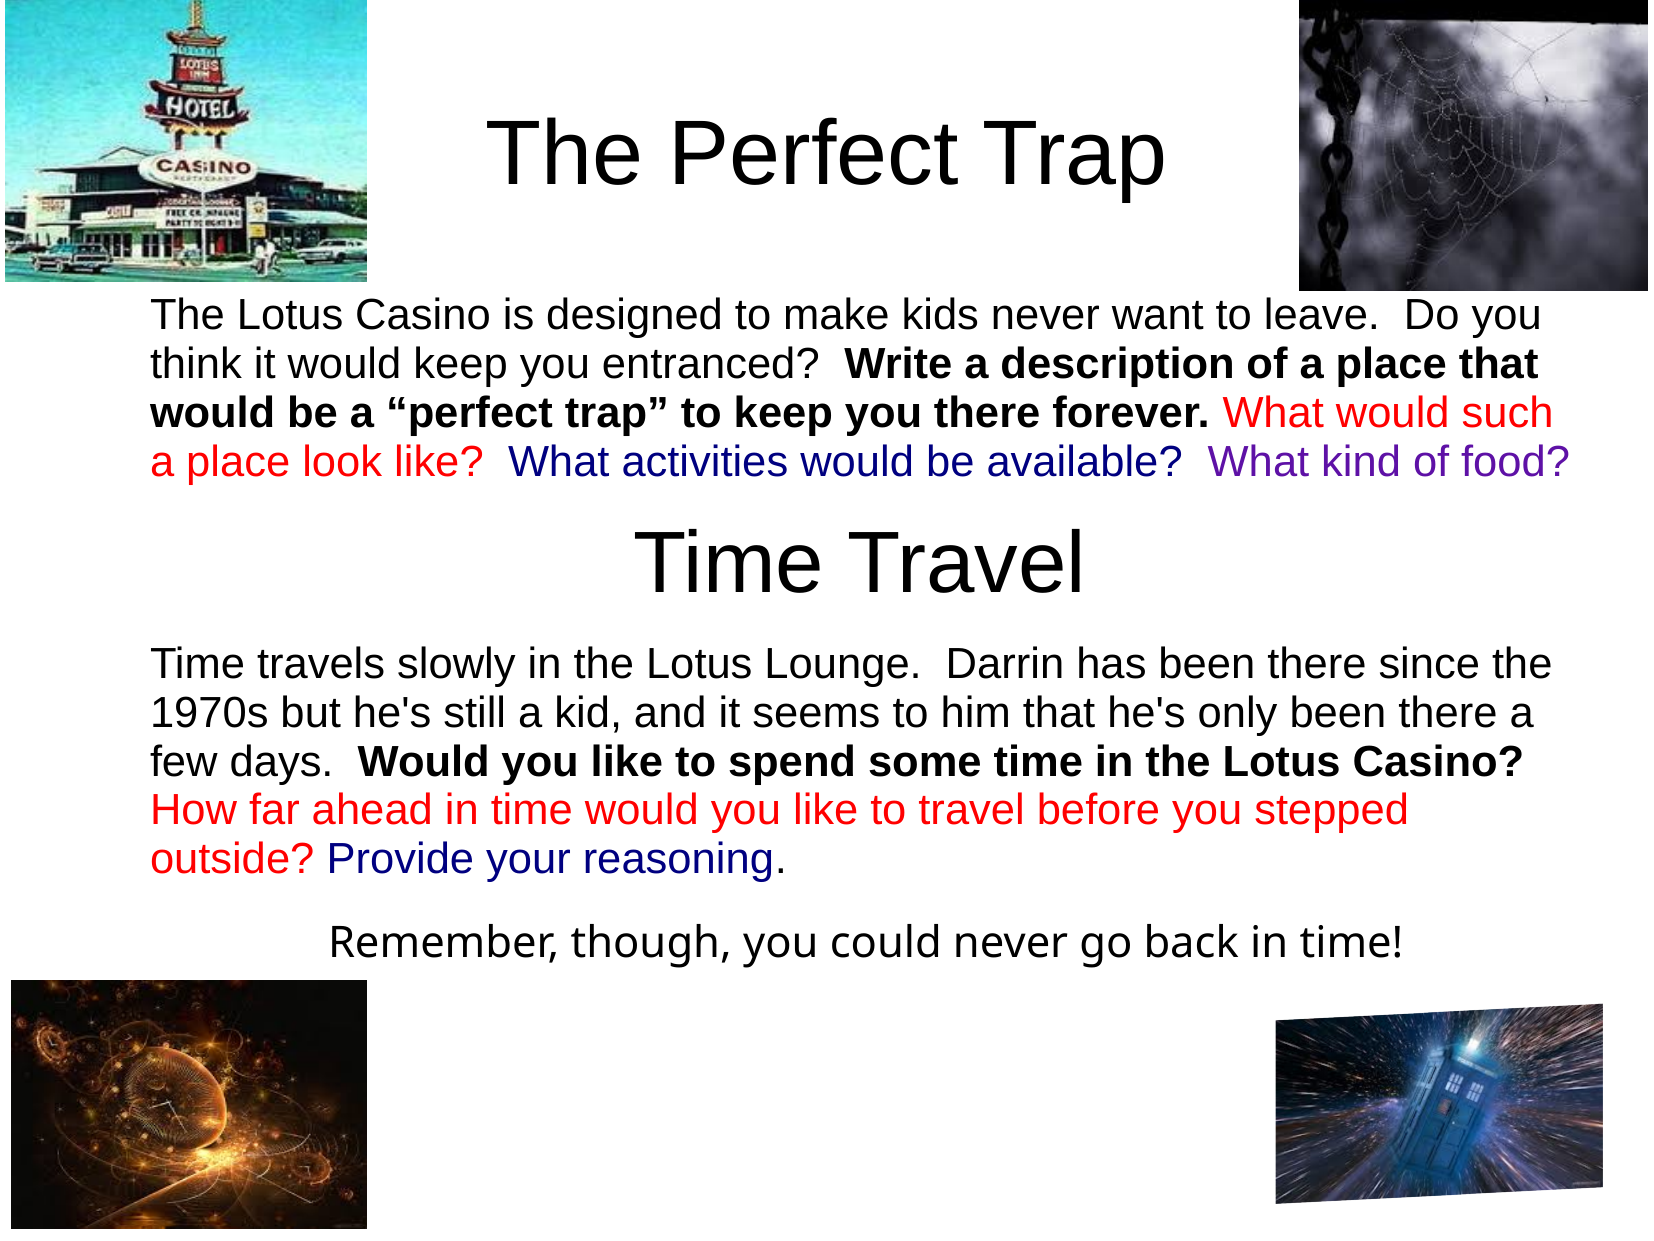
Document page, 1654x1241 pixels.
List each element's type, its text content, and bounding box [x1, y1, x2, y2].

title The Perfect Trap [367, 49, 1299, 257]
picture [1299, 0, 1648, 291]
picture [5, 0, 367, 282]
list The Lotus Casino is designed to make kids never want to leave. Do you think it would keep you entranced? Write a description of a place that would be a “perfect trap” to keep you there forever. What would such a place look like? What activities would be available? What kind of food? Time Travel Time travels slowly in the Lotus Lounge. Darrin has been there since the 1970s but he's still a kid, and it seems to him that he's only been there a few days. Would you like to spend some time in the Lotus Casino? How far ahead in time would you like to travel before you stepped outside? Provide your reasoning. Remember, though, you could never go back in time! [82, 290, 1571, 1010]
picture [1275, 1003, 1603, 1204]
picture [11, 980, 367, 1229]
